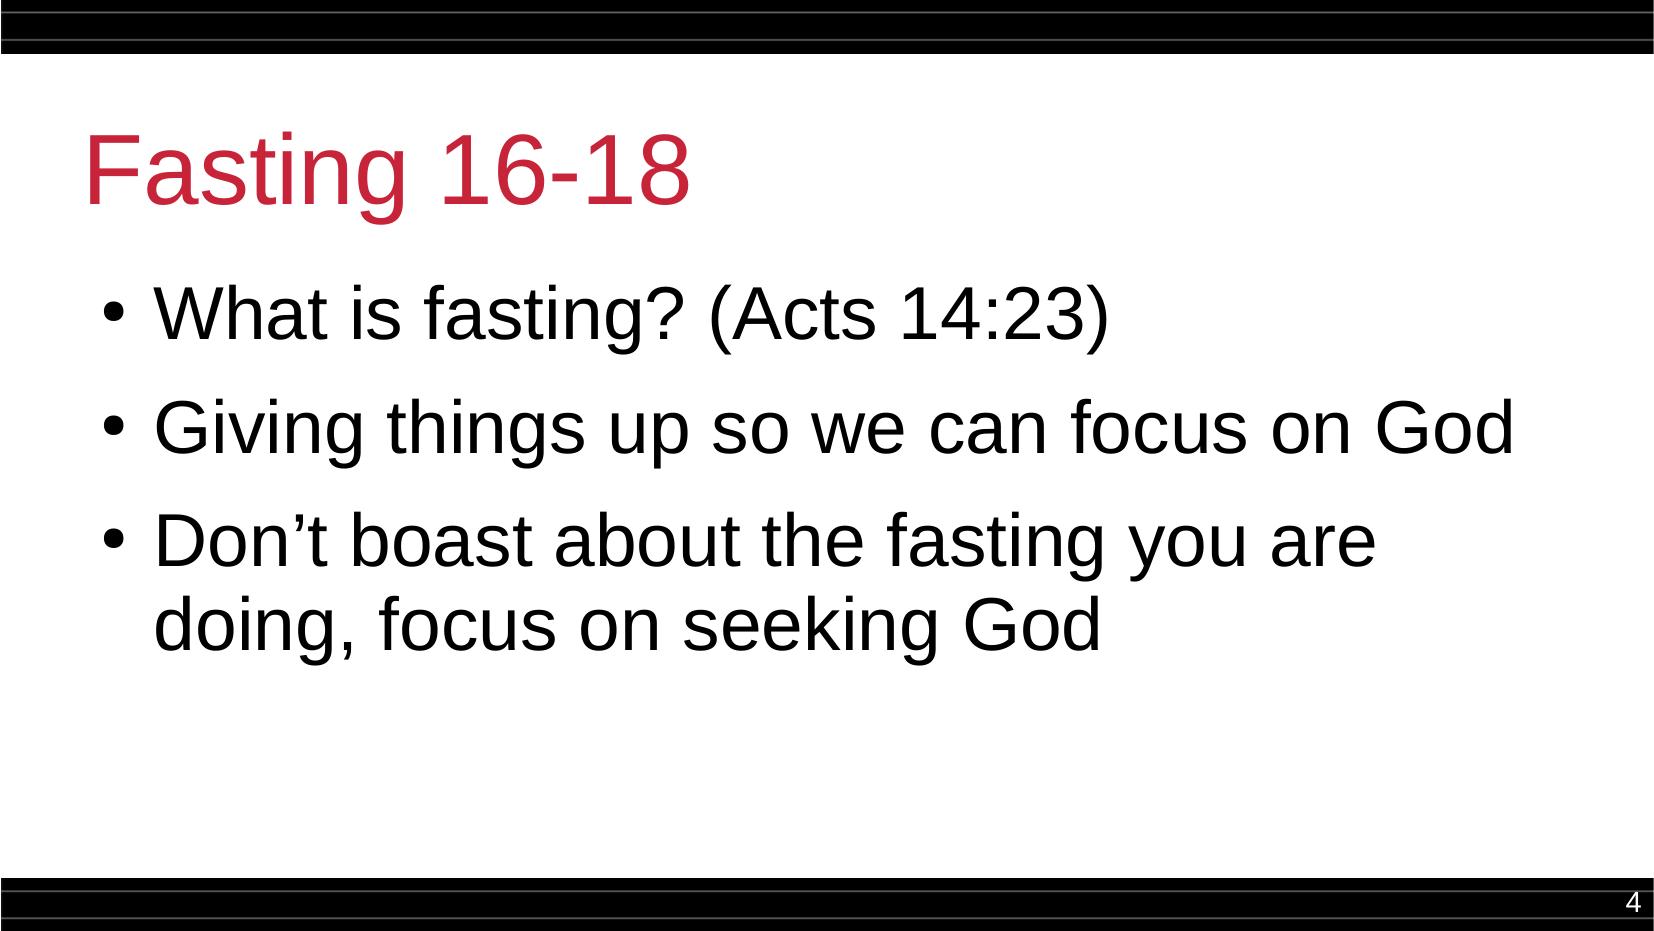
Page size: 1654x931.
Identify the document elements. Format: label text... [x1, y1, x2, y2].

picture [1, 0, 1654, 54]
list What is fasting? (Acts 14:23) Giving things up so we can focus on God Don’t boast about the fasting you are doing, focus on seeking God [82, 271, 1571, 758]
title Fasting 16-18 [82, 92, 1571, 249]
picture [1, 878, 1654, 931]
